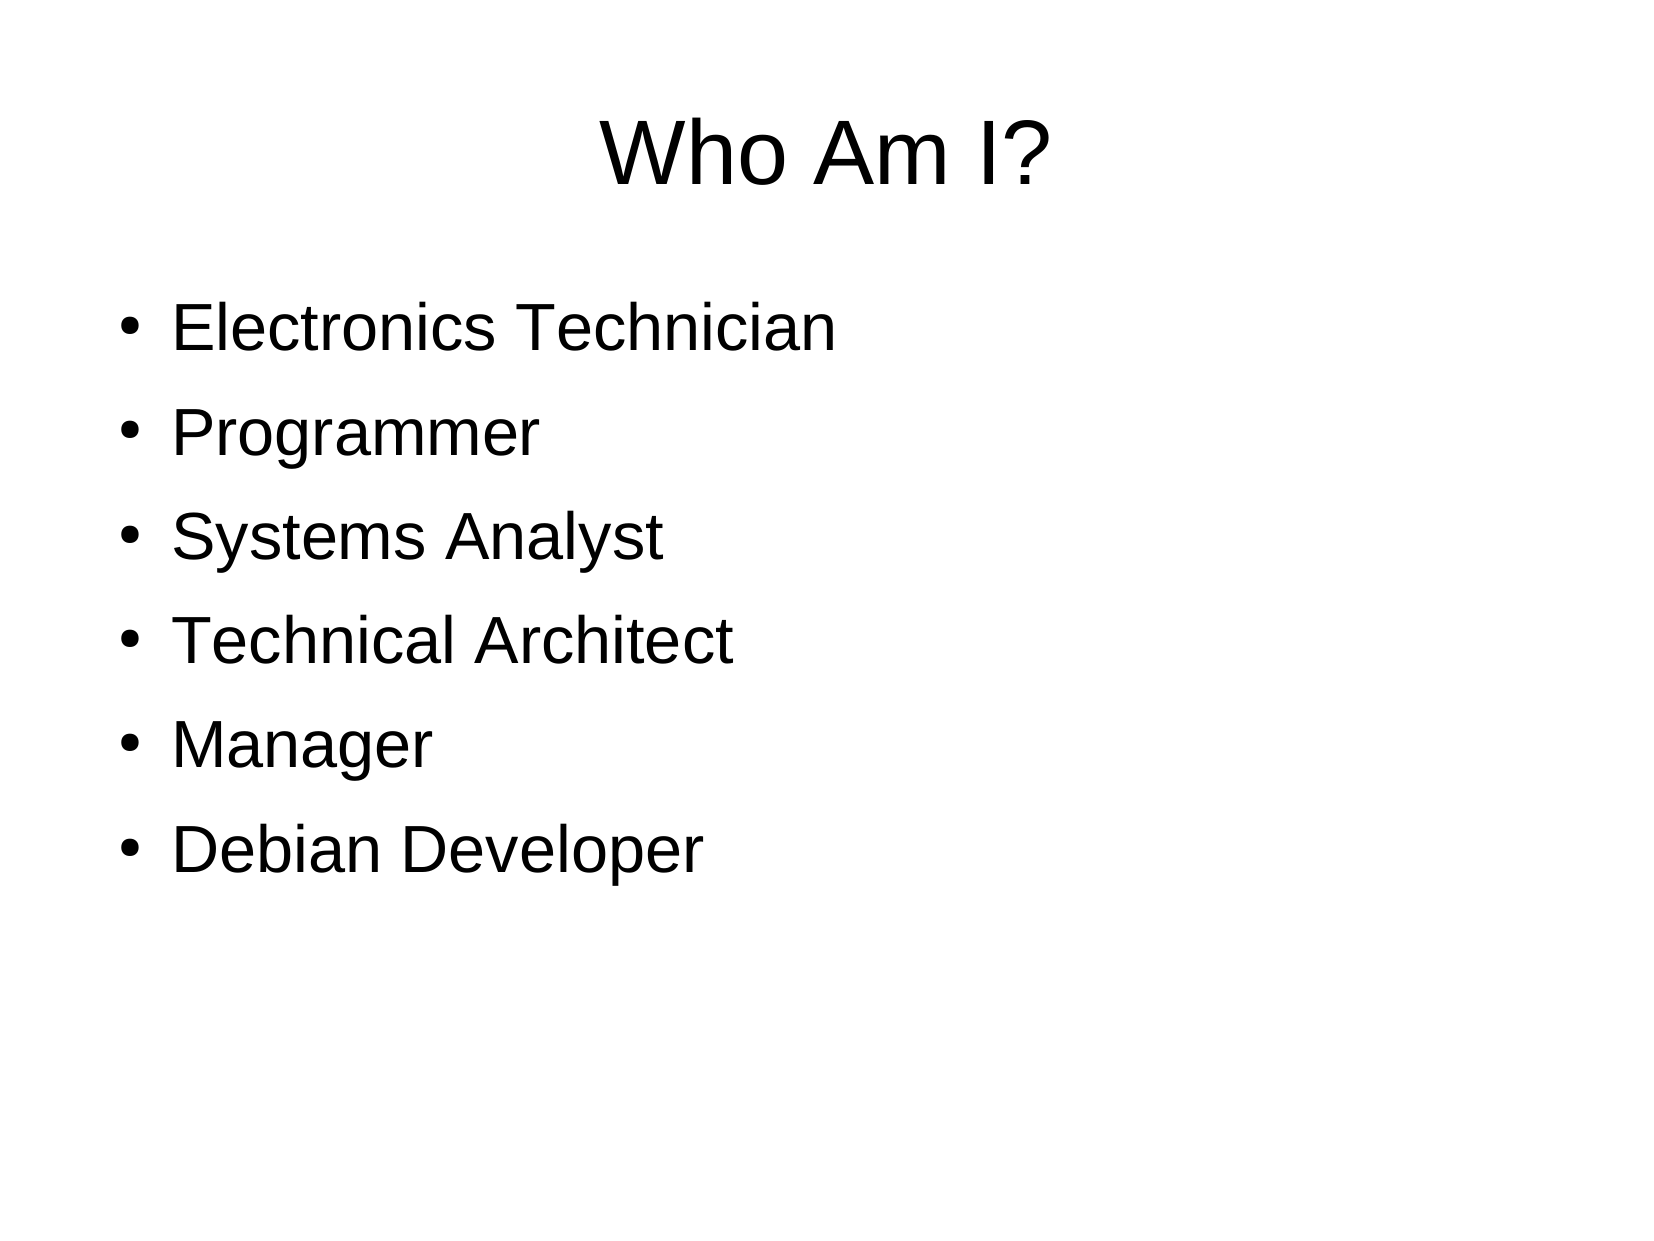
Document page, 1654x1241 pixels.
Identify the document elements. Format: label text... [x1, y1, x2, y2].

list Electronics Technician Programmer Systems Analyst Technical Architect Manager Debian Developer [82, 290, 1571, 1109]
title Who Am I? [82, 49, 1571, 257]
